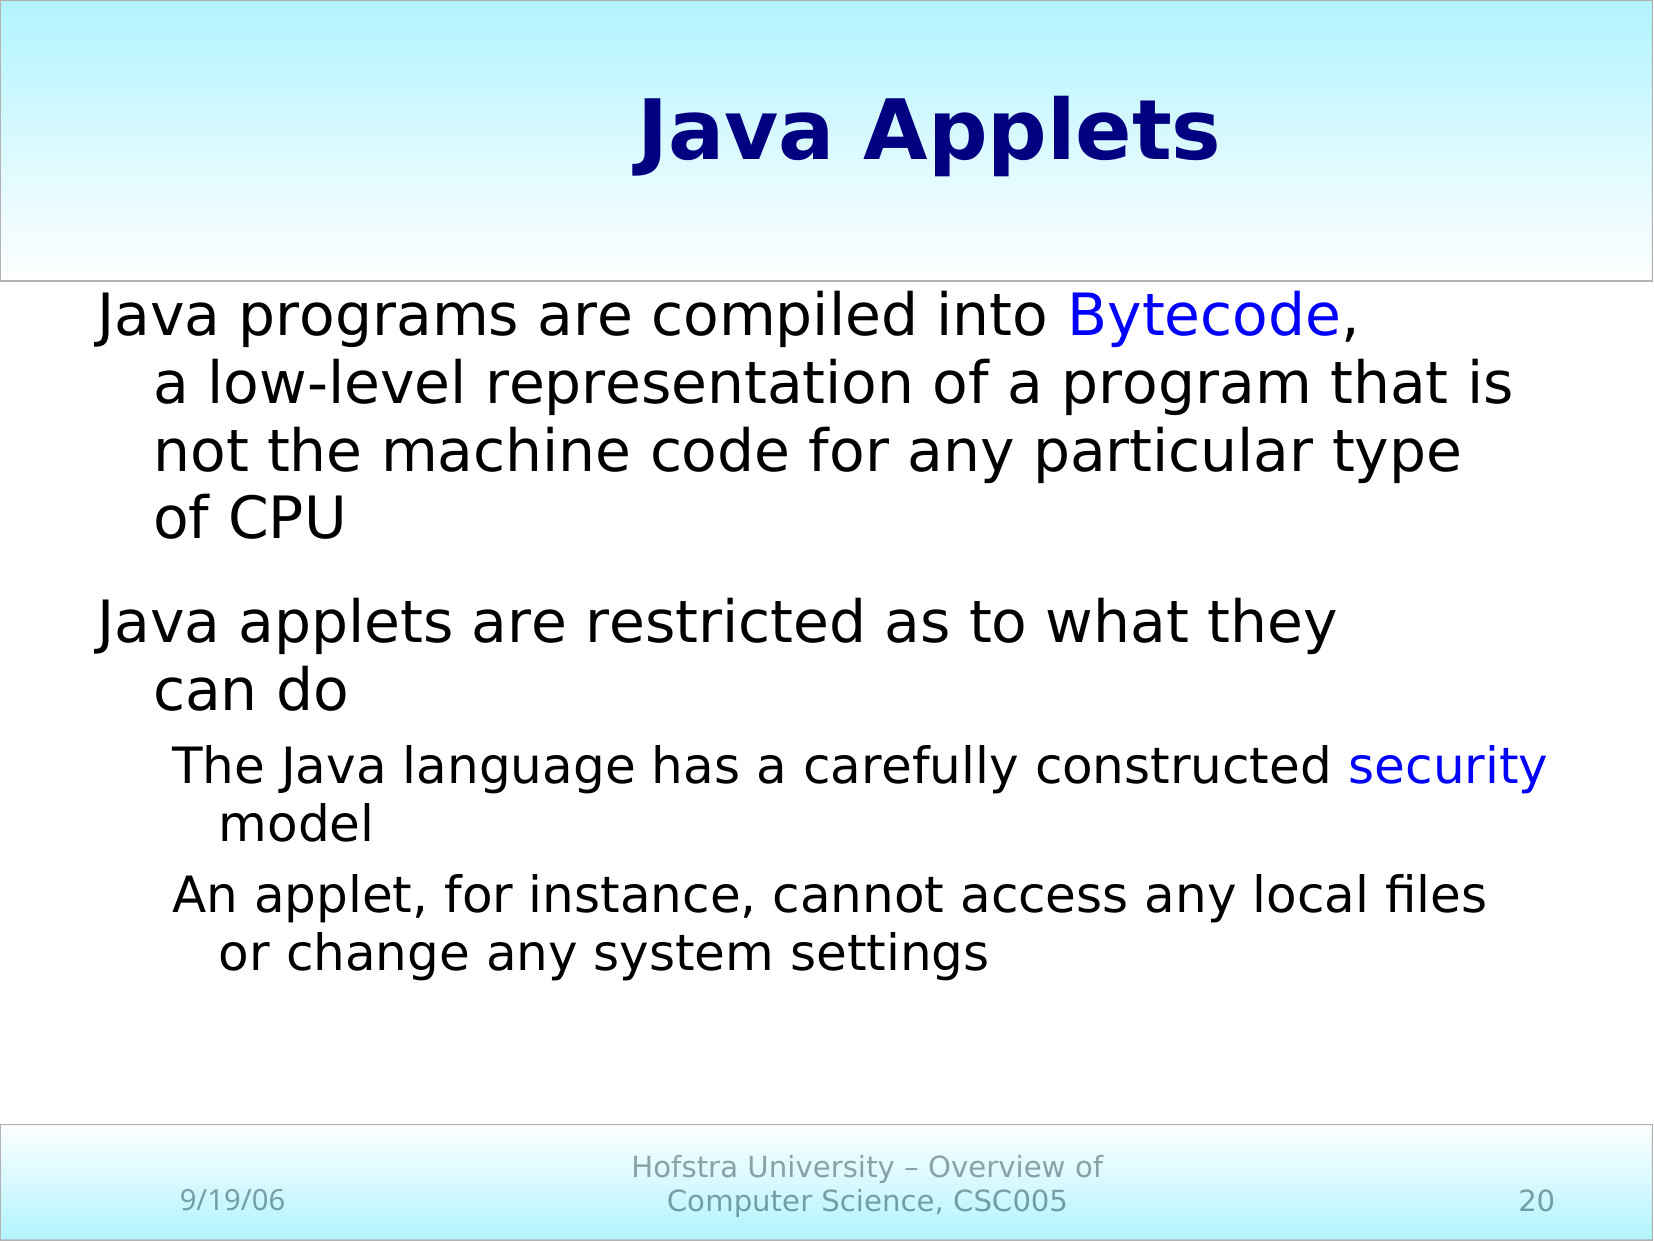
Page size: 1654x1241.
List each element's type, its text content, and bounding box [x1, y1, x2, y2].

title Java Applets [247, 27, 1612, 235]
list Java programs are compiled into Bytecode, a low-level representation of a program that is not the machine code for any particular type of CPU Java applets are restricted as to what they can do The Java language has a carefully constructed security model An applet, for instance, cannot access any local files or change any system settings [82, 273, 1571, 1241]
